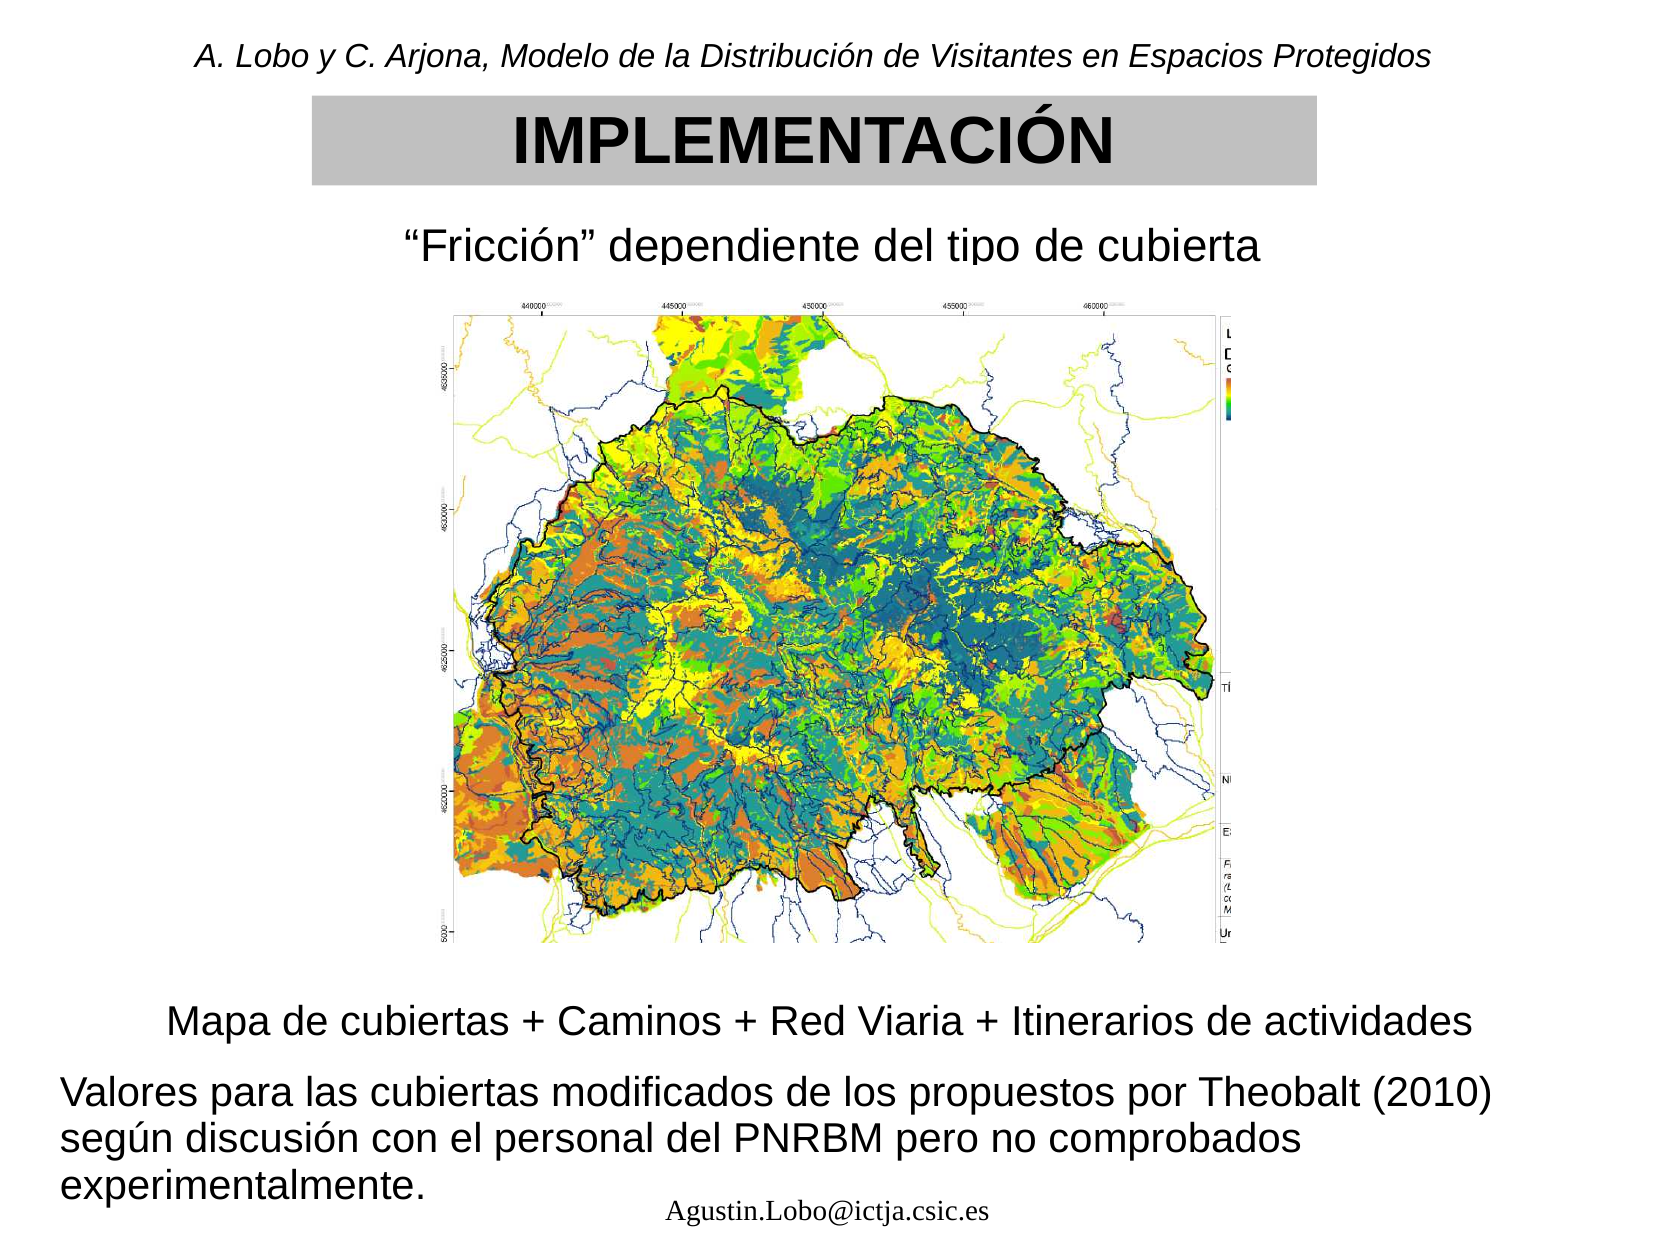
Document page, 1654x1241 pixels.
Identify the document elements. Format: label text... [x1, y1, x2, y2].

text_box IMPLEMENTACIÓN [311, 95, 1317, 186]
picture [435, 265, 1231, 943]
text_box “Fricción” dependiente del tipo de cubierta [390, 212, 1381, 279]
text_box Mapa de cubiertas + Caminos + Red Viaria + Itinerarios de actividades Valores para las cubiertas modificados de los propuestos por Theobalt (2010) según discusión con el personal del PNRBM pero no comprobados experimentalmente. [45, 990, 1607, 1224]
